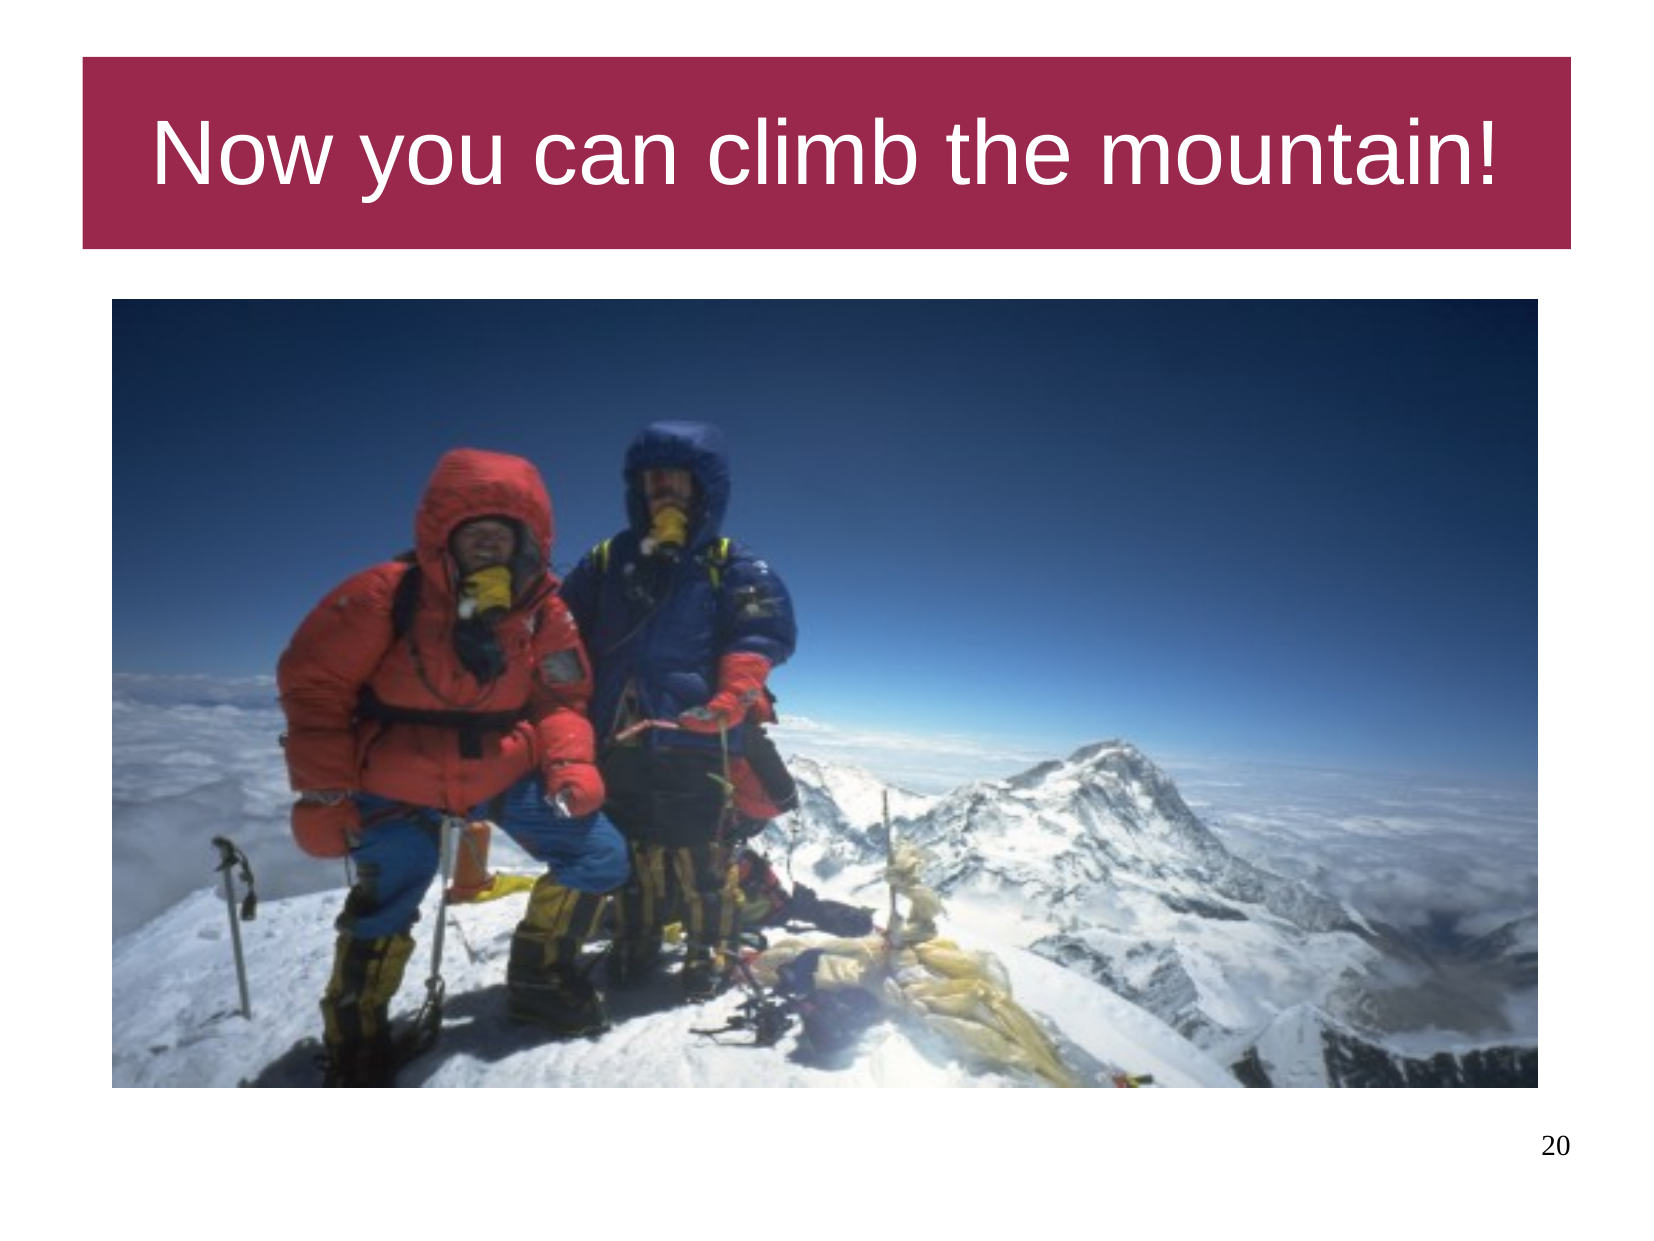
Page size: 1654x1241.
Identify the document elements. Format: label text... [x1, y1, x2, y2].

picture [112, 299, 1538, 1088]
title Now you can climb the mountain! [82, 56, 1571, 250]
